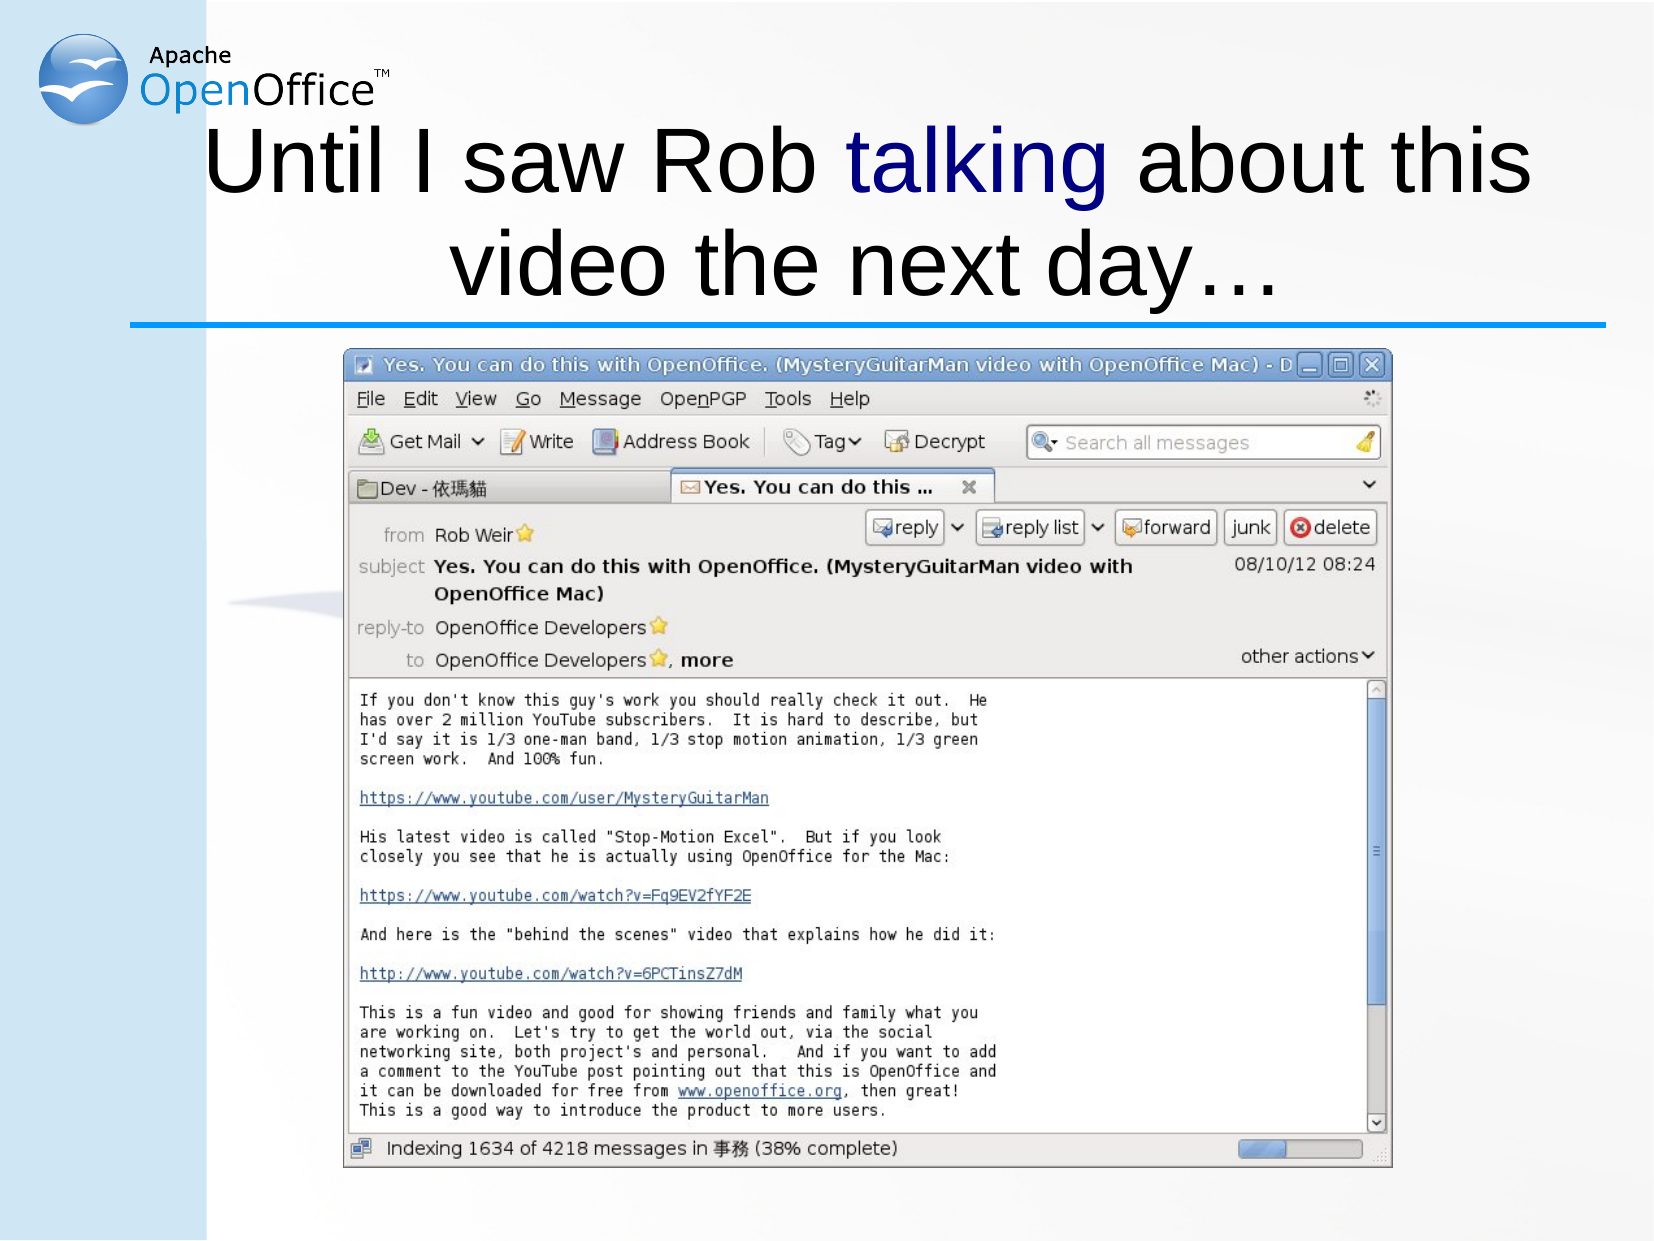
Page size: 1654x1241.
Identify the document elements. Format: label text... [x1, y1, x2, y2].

picture [35, 2, 1654, 1241]
title Until I saw Rob talking about this video the next day… [165, 108, 1571, 316]
